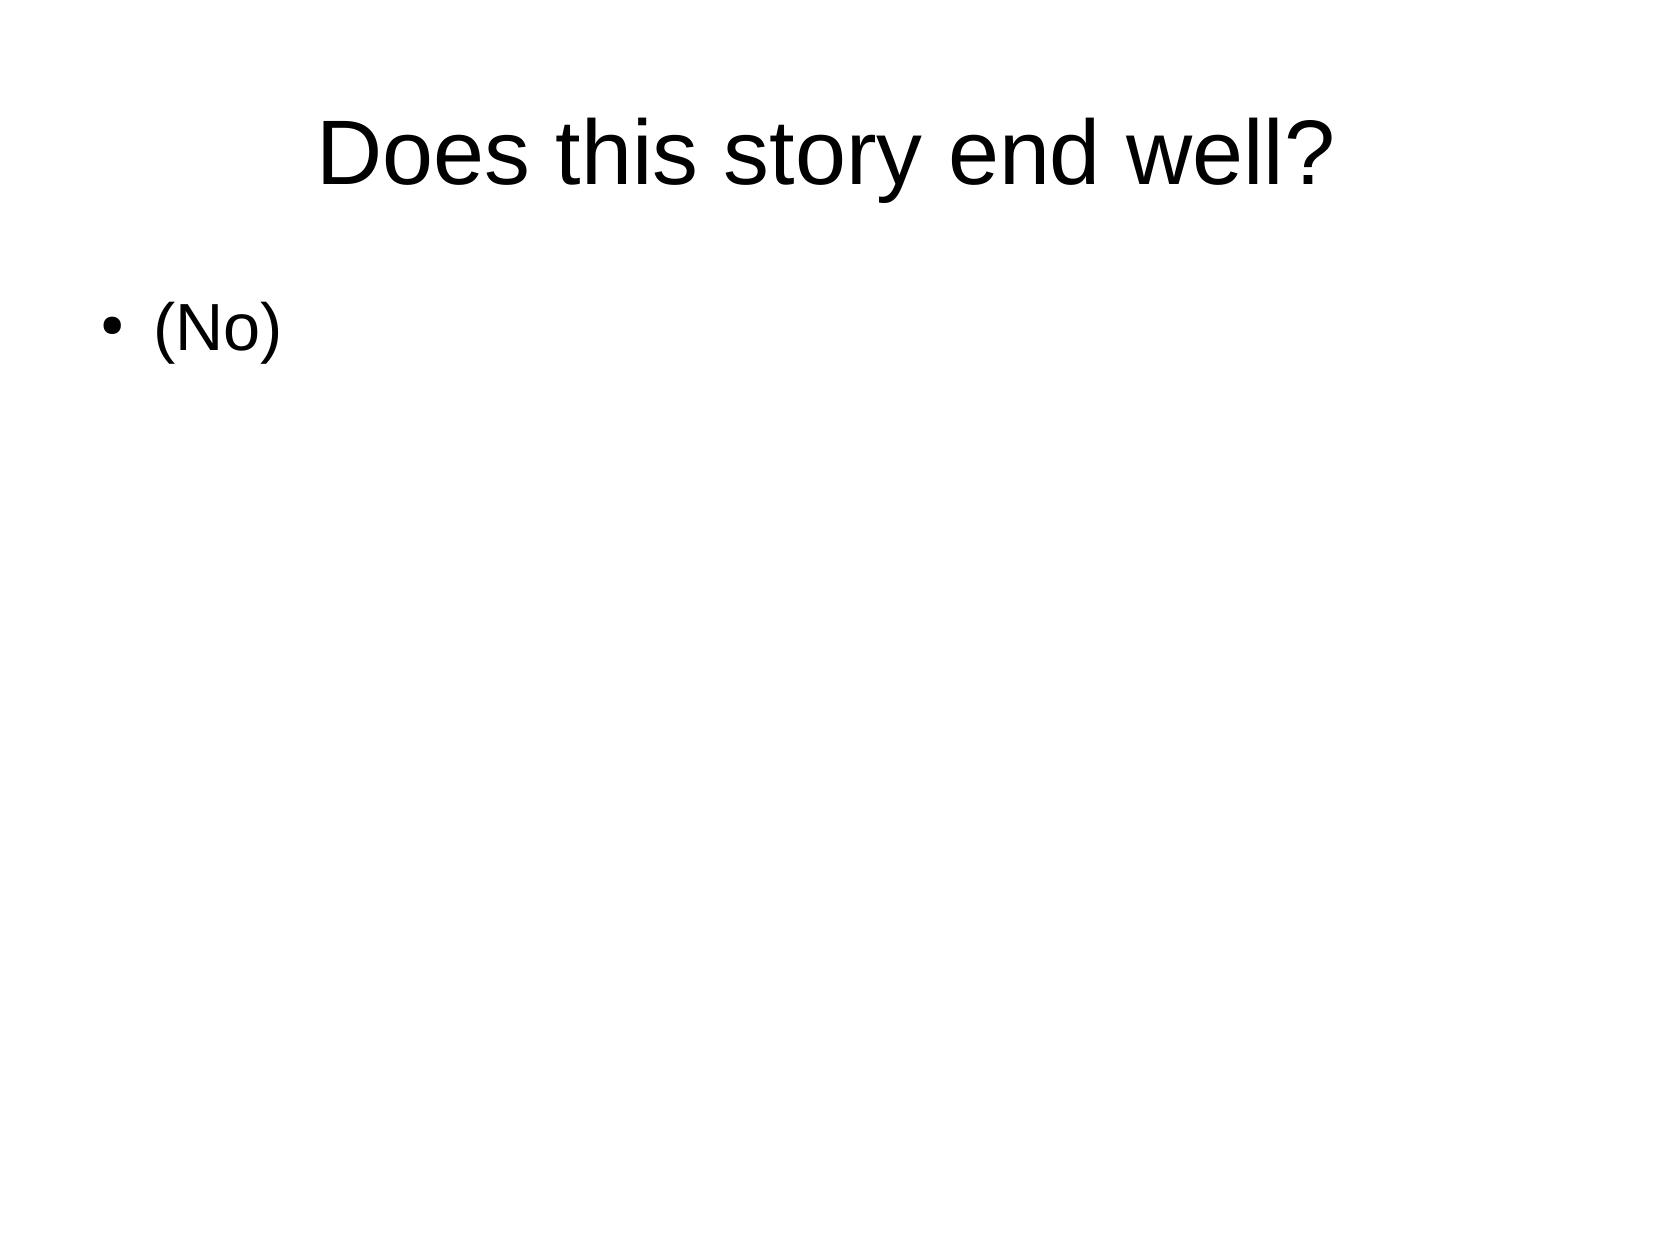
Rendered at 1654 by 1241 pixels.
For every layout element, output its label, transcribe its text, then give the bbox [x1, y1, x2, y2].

list (No) [82, 290, 1571, 1109]
title Does this story end well? [82, 49, 1571, 257]
